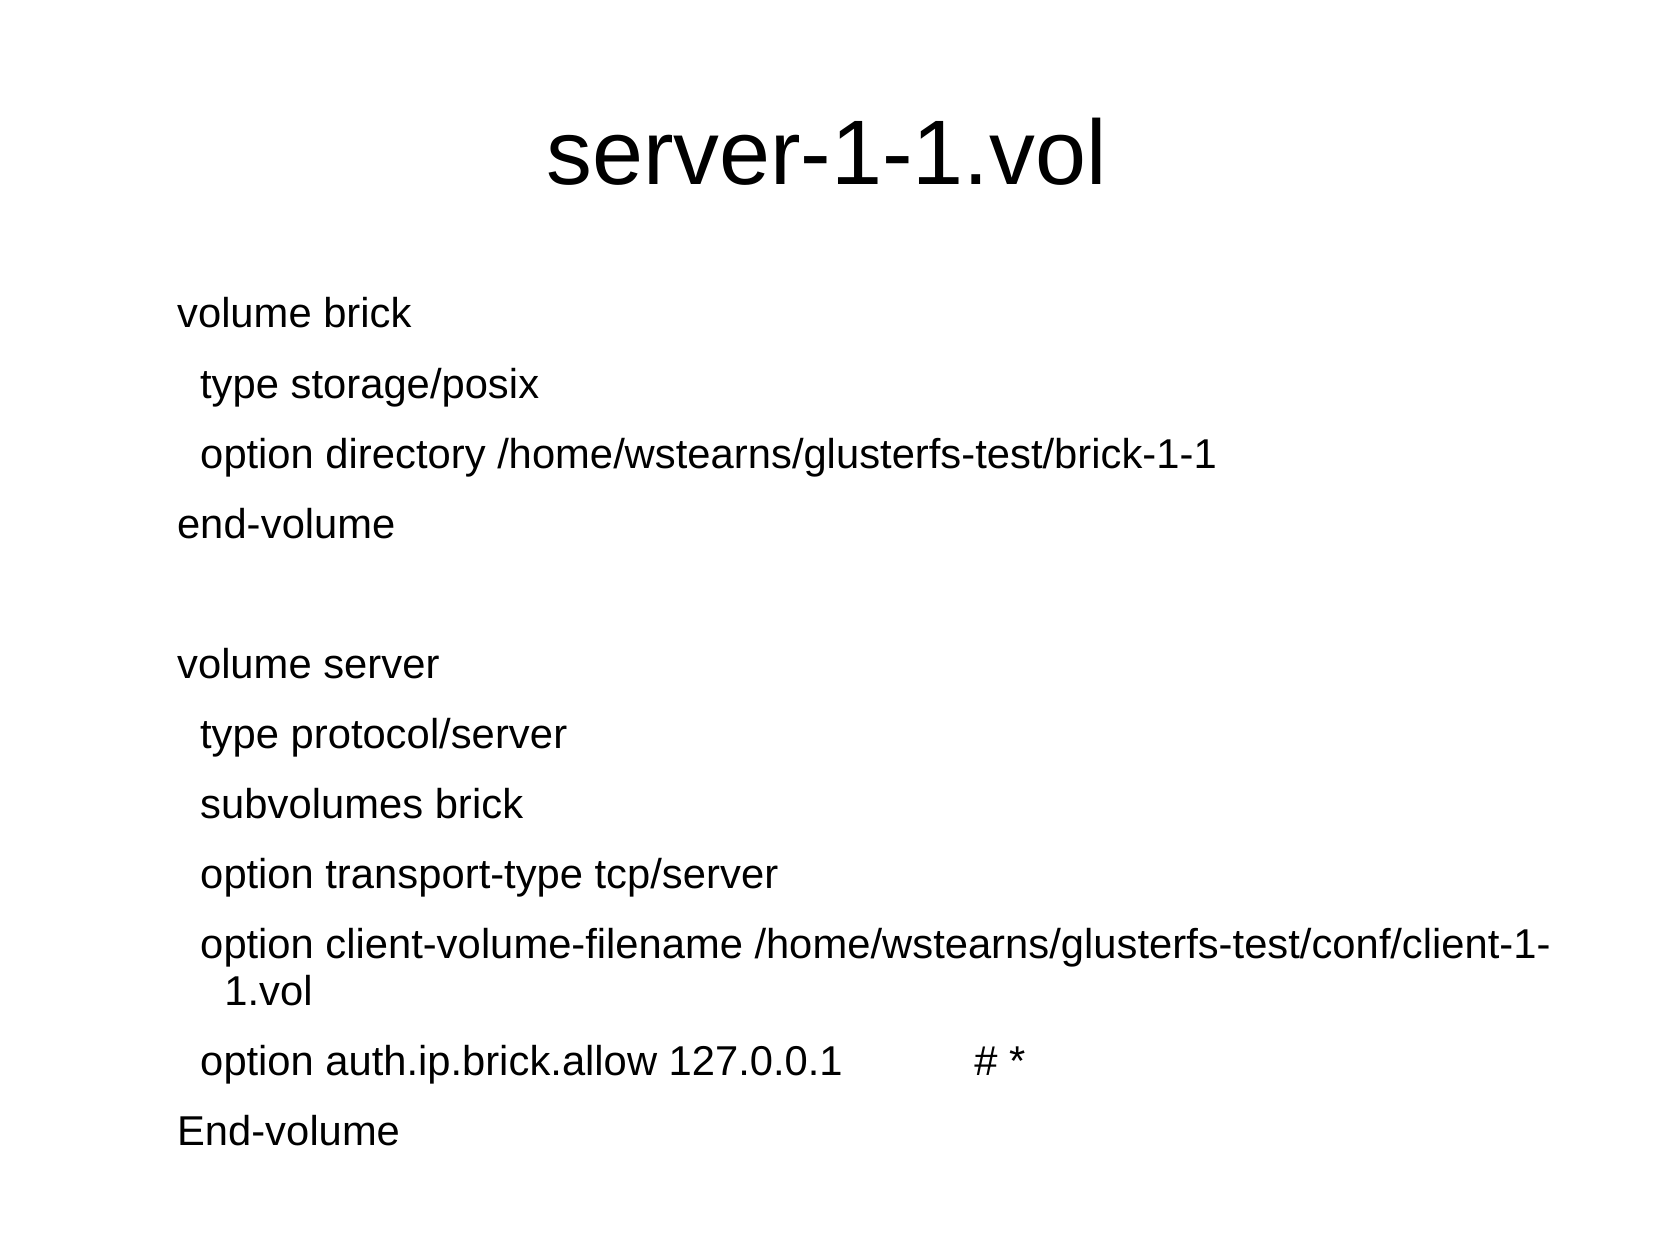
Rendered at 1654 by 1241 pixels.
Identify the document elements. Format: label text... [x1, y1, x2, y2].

title server-1-1.vol [82, 56, 1571, 250]
list volume brick type storage/posix option directory /home/wstearns/glusterfs-test/brick-1-1 end-volume volume server type protocol/server subvolumes brick option transport-type tcp/server option client-volume-filename /home/wstearns/glusterfs-test/conf/client-1-1.vol option auth.ip.brick.allow 127.0.0.1 # * End-volume [82, 290, 1571, 1155]
